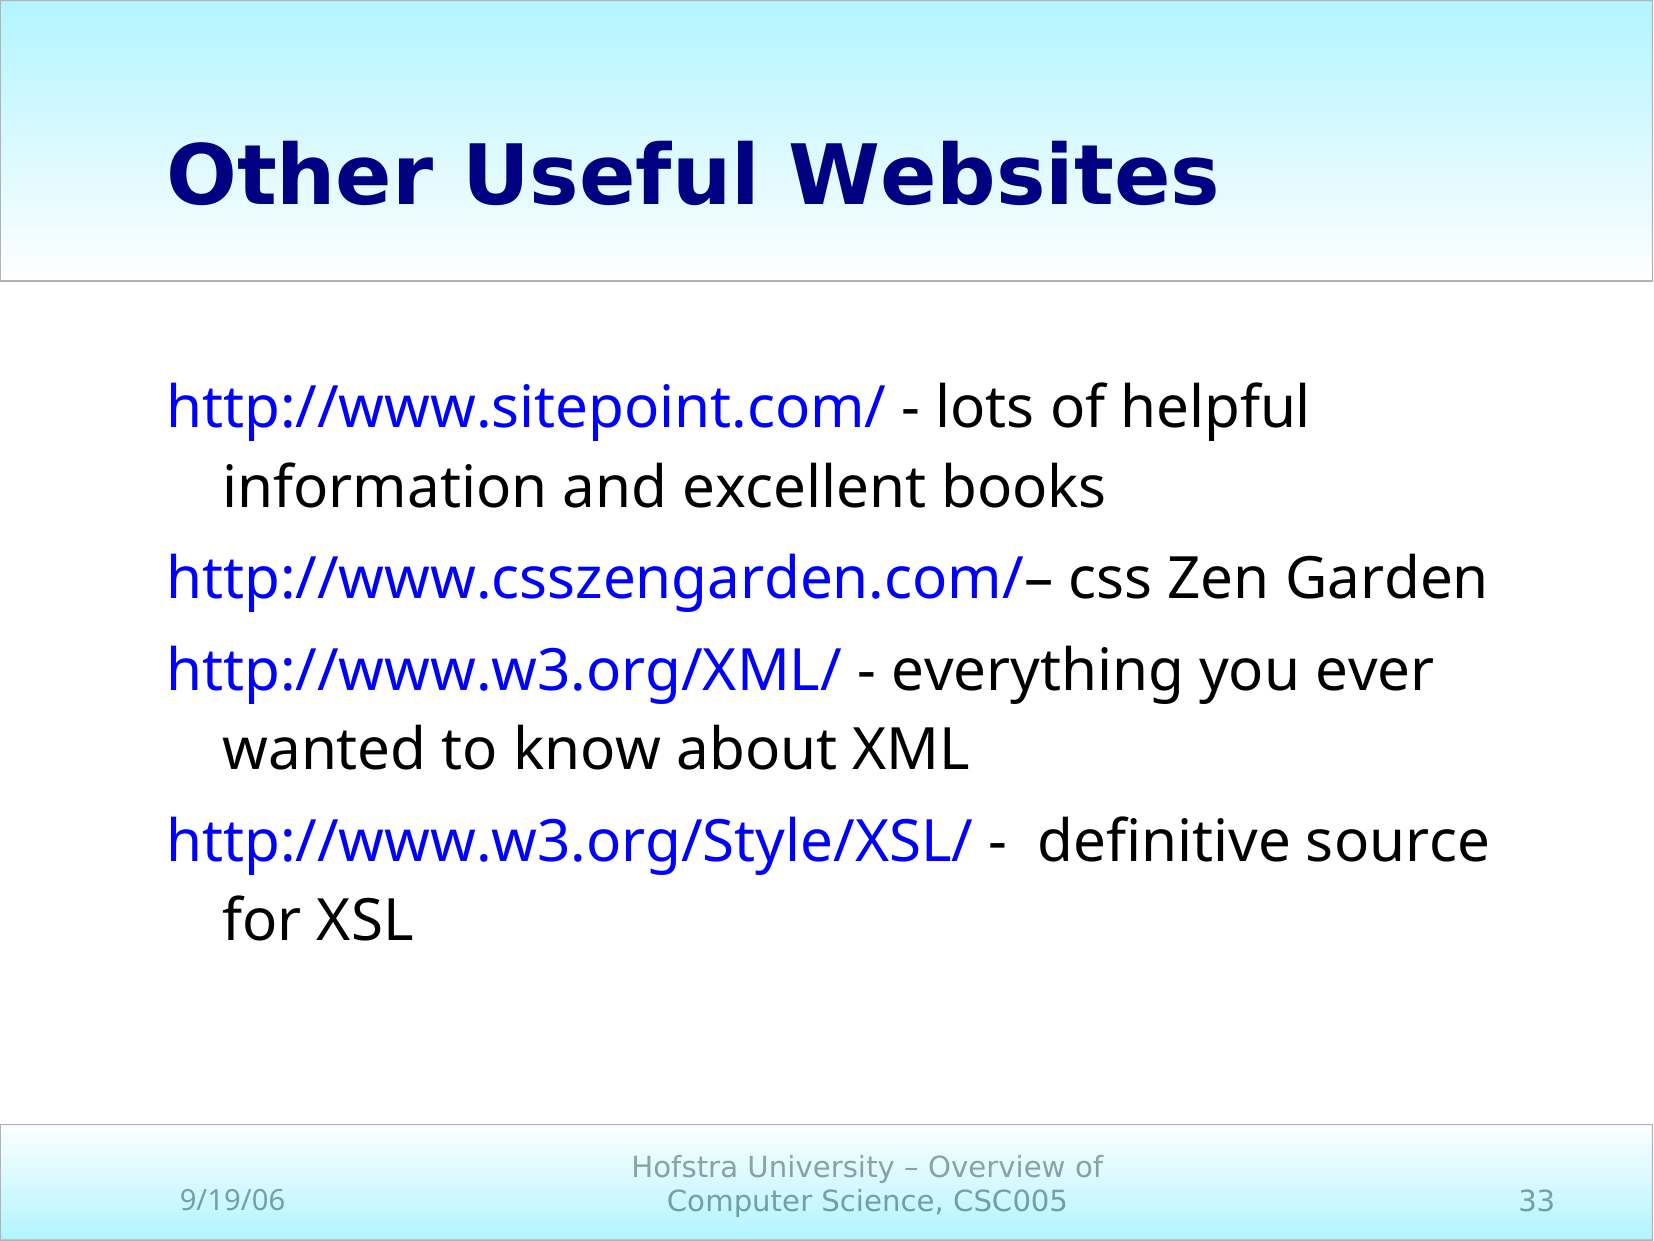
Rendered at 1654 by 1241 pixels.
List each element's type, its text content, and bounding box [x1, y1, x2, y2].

title Other Useful Websites [151, 75, 1557, 276]
list http://www.sitepoint.com/ - lots of helpful information and excellent books http://www.csszengarden.com/– css Zen Garden http://www.w3.org/XML/ - everything you ever wanted to know about XML http://www.w3.org/Style/XSL/ - definitive source for XSL [151, 358, 1557, 1096]
